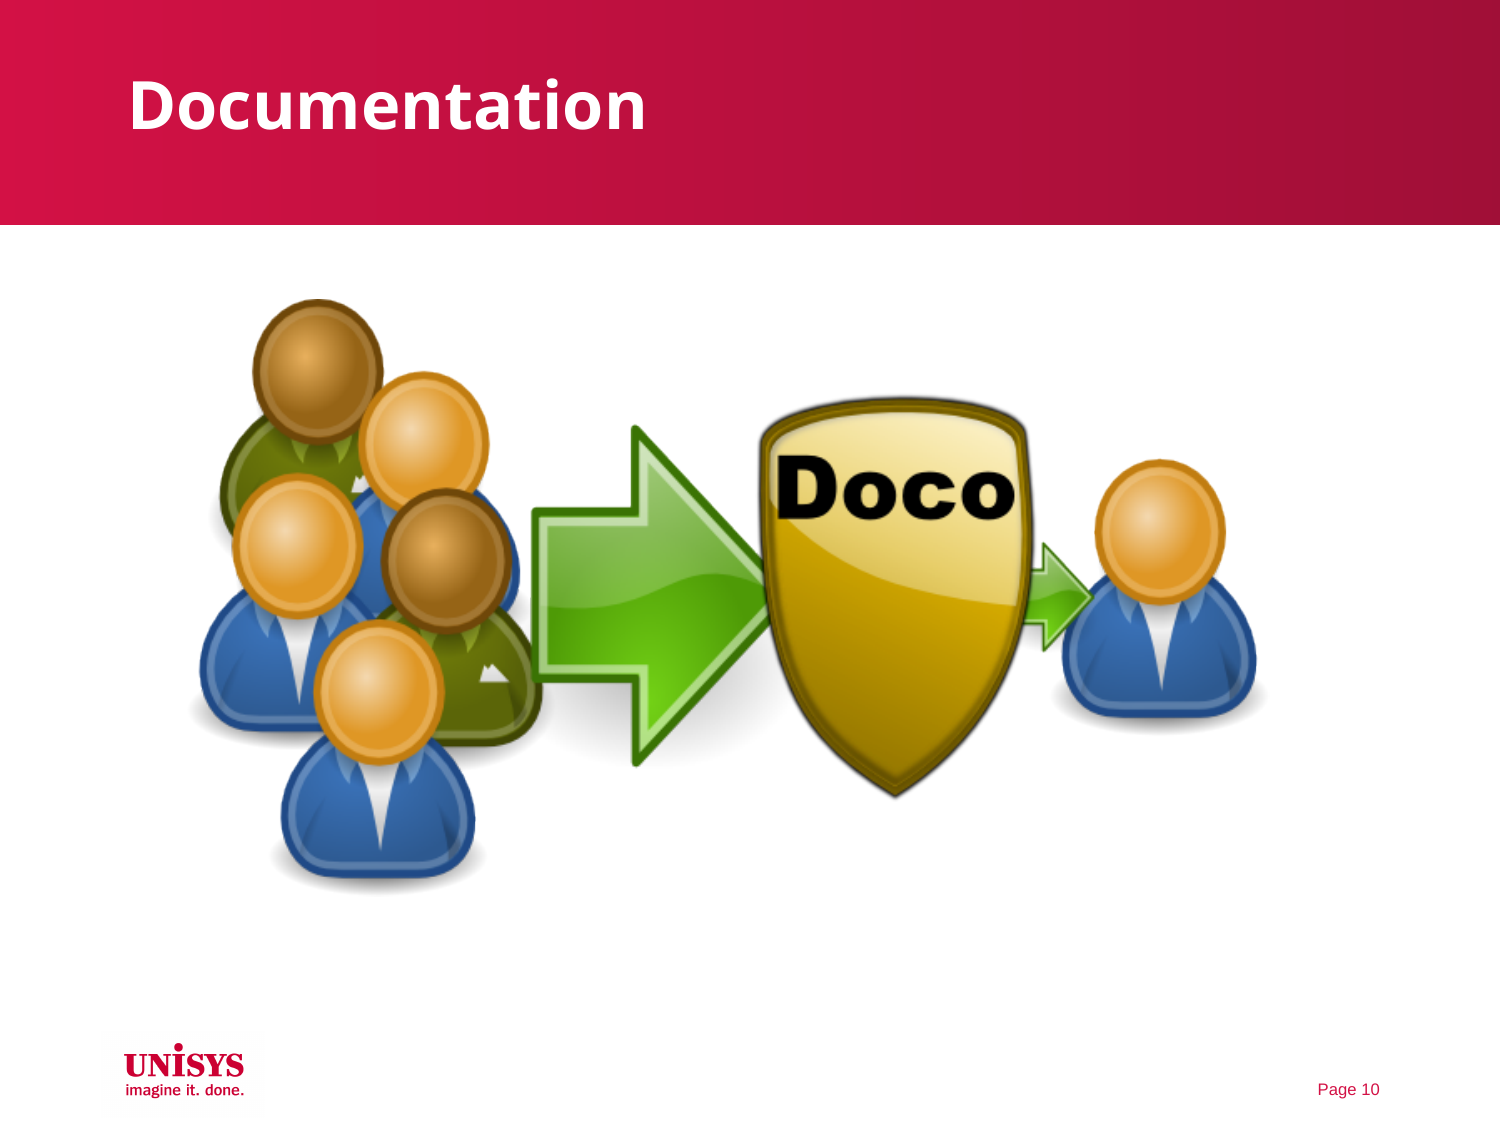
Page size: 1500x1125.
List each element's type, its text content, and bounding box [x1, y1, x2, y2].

picture [187, 299, 1270, 897]
picture [101, 1031, 265, 1118]
title Documentation [112, 14, 1387, 202]
